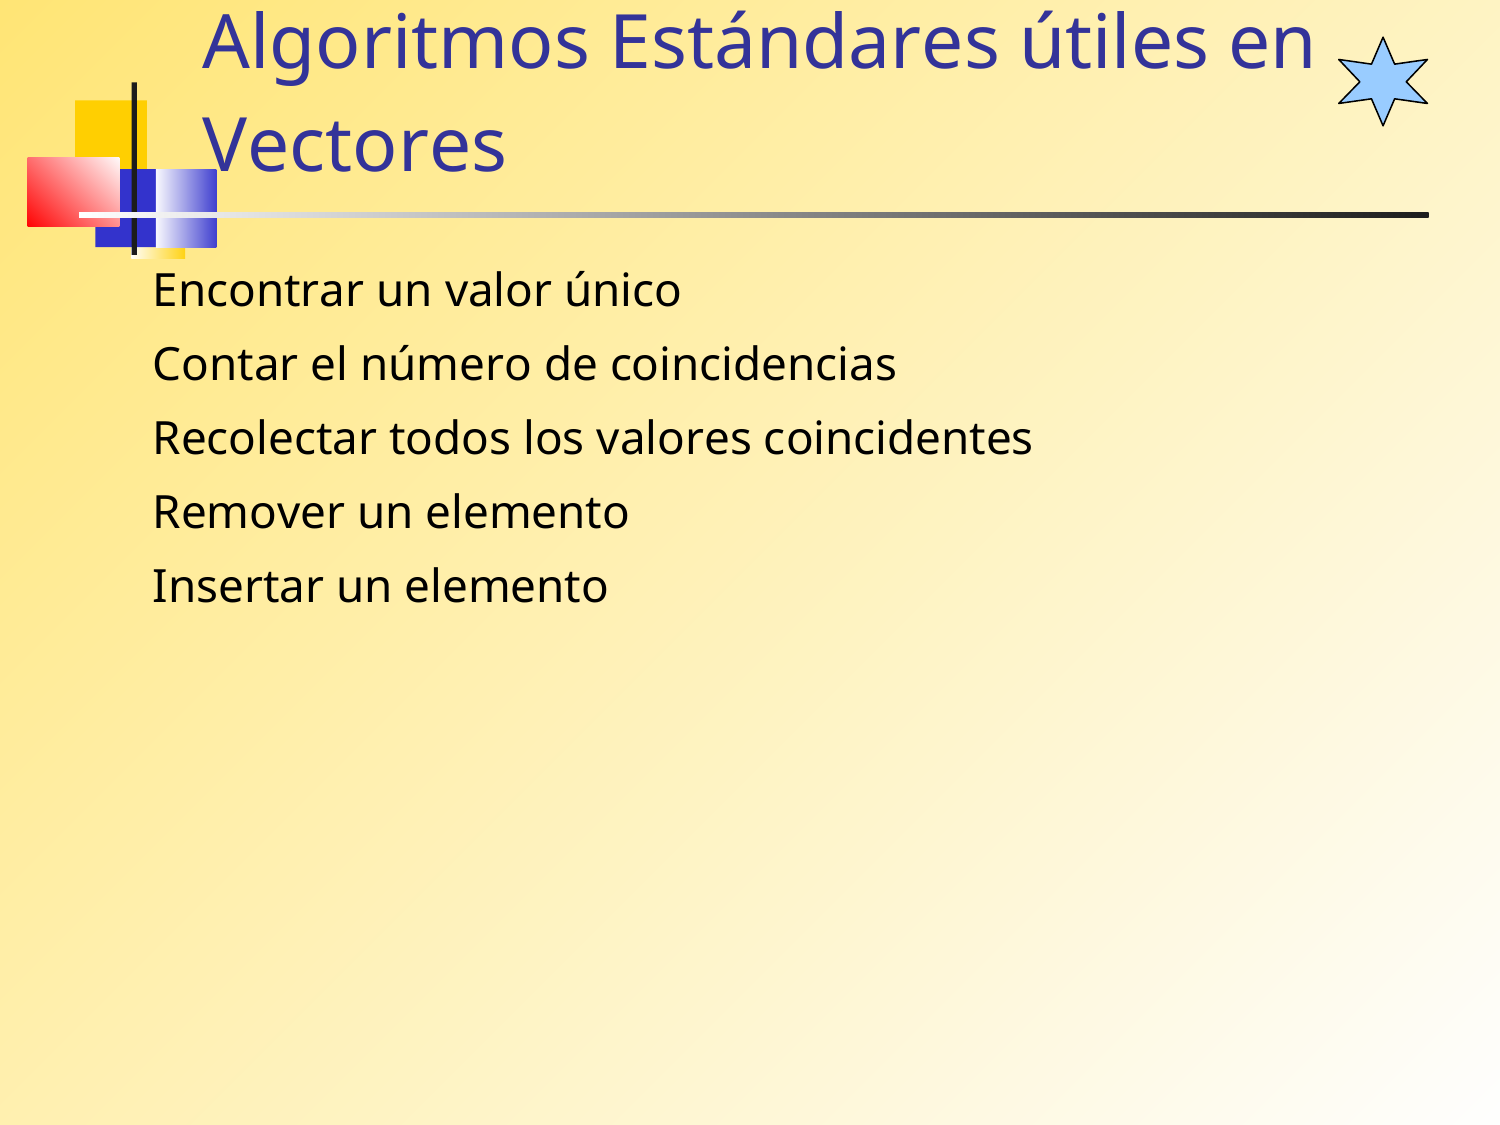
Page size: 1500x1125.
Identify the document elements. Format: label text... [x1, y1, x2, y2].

title Algoritmos Estándares útiles en Vectores [187, 5, 1466, 201]
text_box [1338, 37, 1428, 126]
list Encontrar un valor único Contar el número de coincidencias Recolectar todos los valores coincidentes Remover un elemento Insertar un elemento [137, 249, 1463, 1013]
